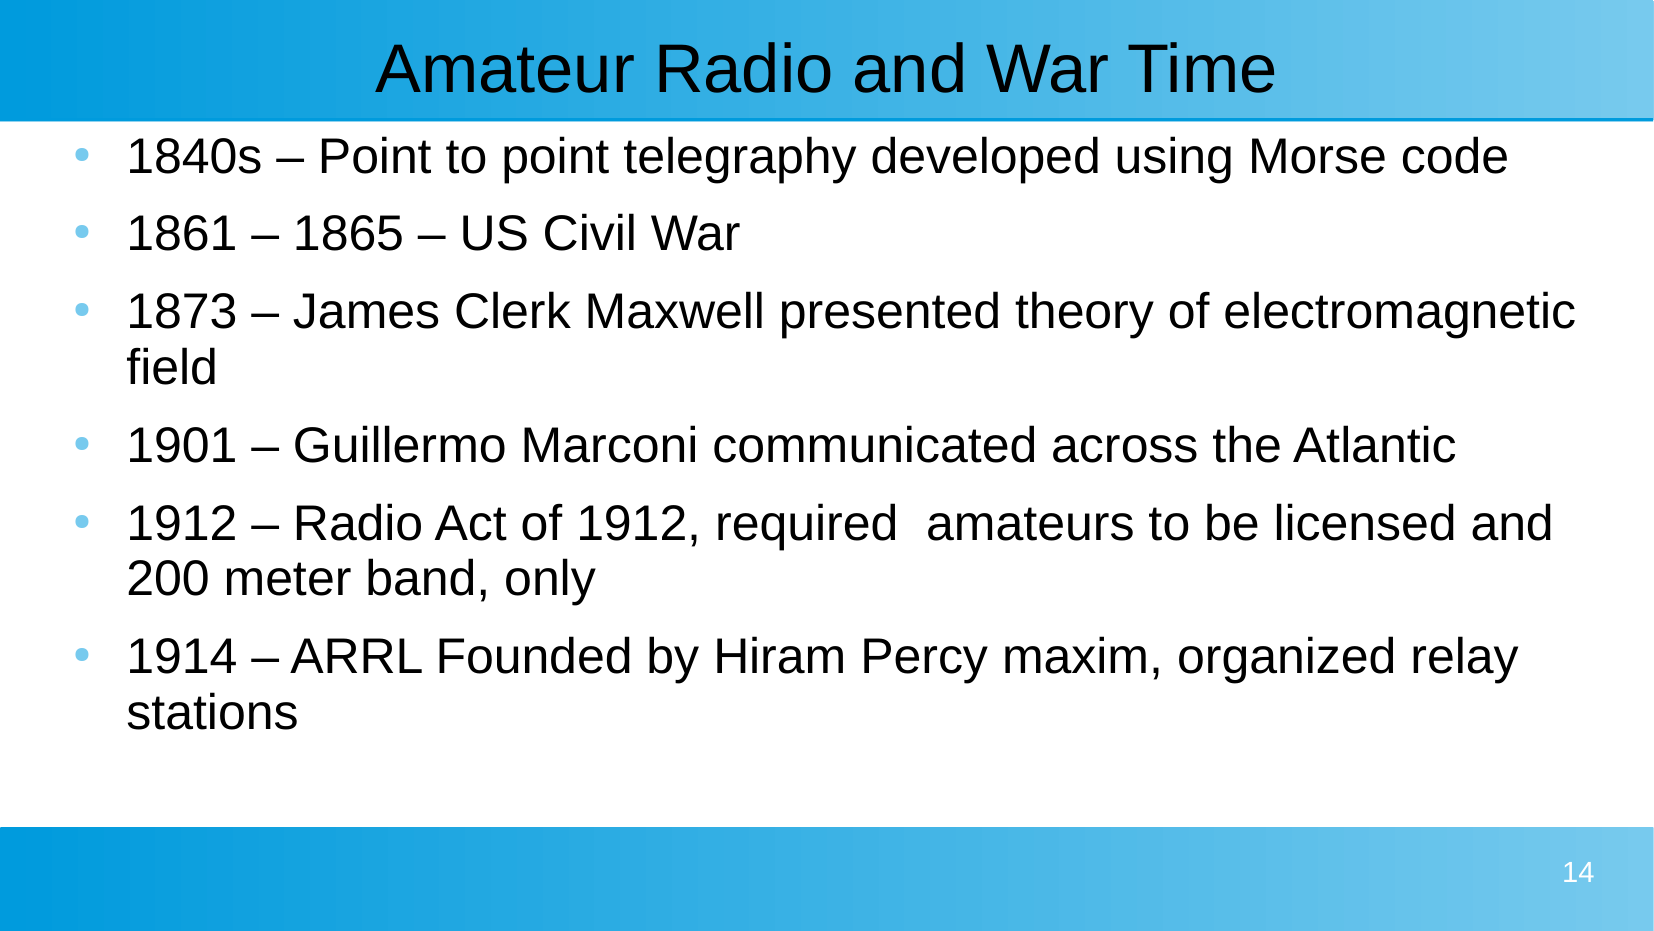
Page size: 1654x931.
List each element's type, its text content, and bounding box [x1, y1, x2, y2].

title Amateur Radio and War Time [59, 29, 1595, 108]
list 1840s – Point to point telegraphy developed using Morse code 1861 – 1865 – US Civil War 1873 – James Clerk Maxwell presented theory of electromagnetic field 1901 – Guillermo Marconi communicated across the Atlantic 1912 – Radio Act of 1912, required amateurs to be licensed and 200 meter band, only 1914 – ARRL Founded by Hiram Percy maxim, organized relay stations [55, 127, 1591, 719]
